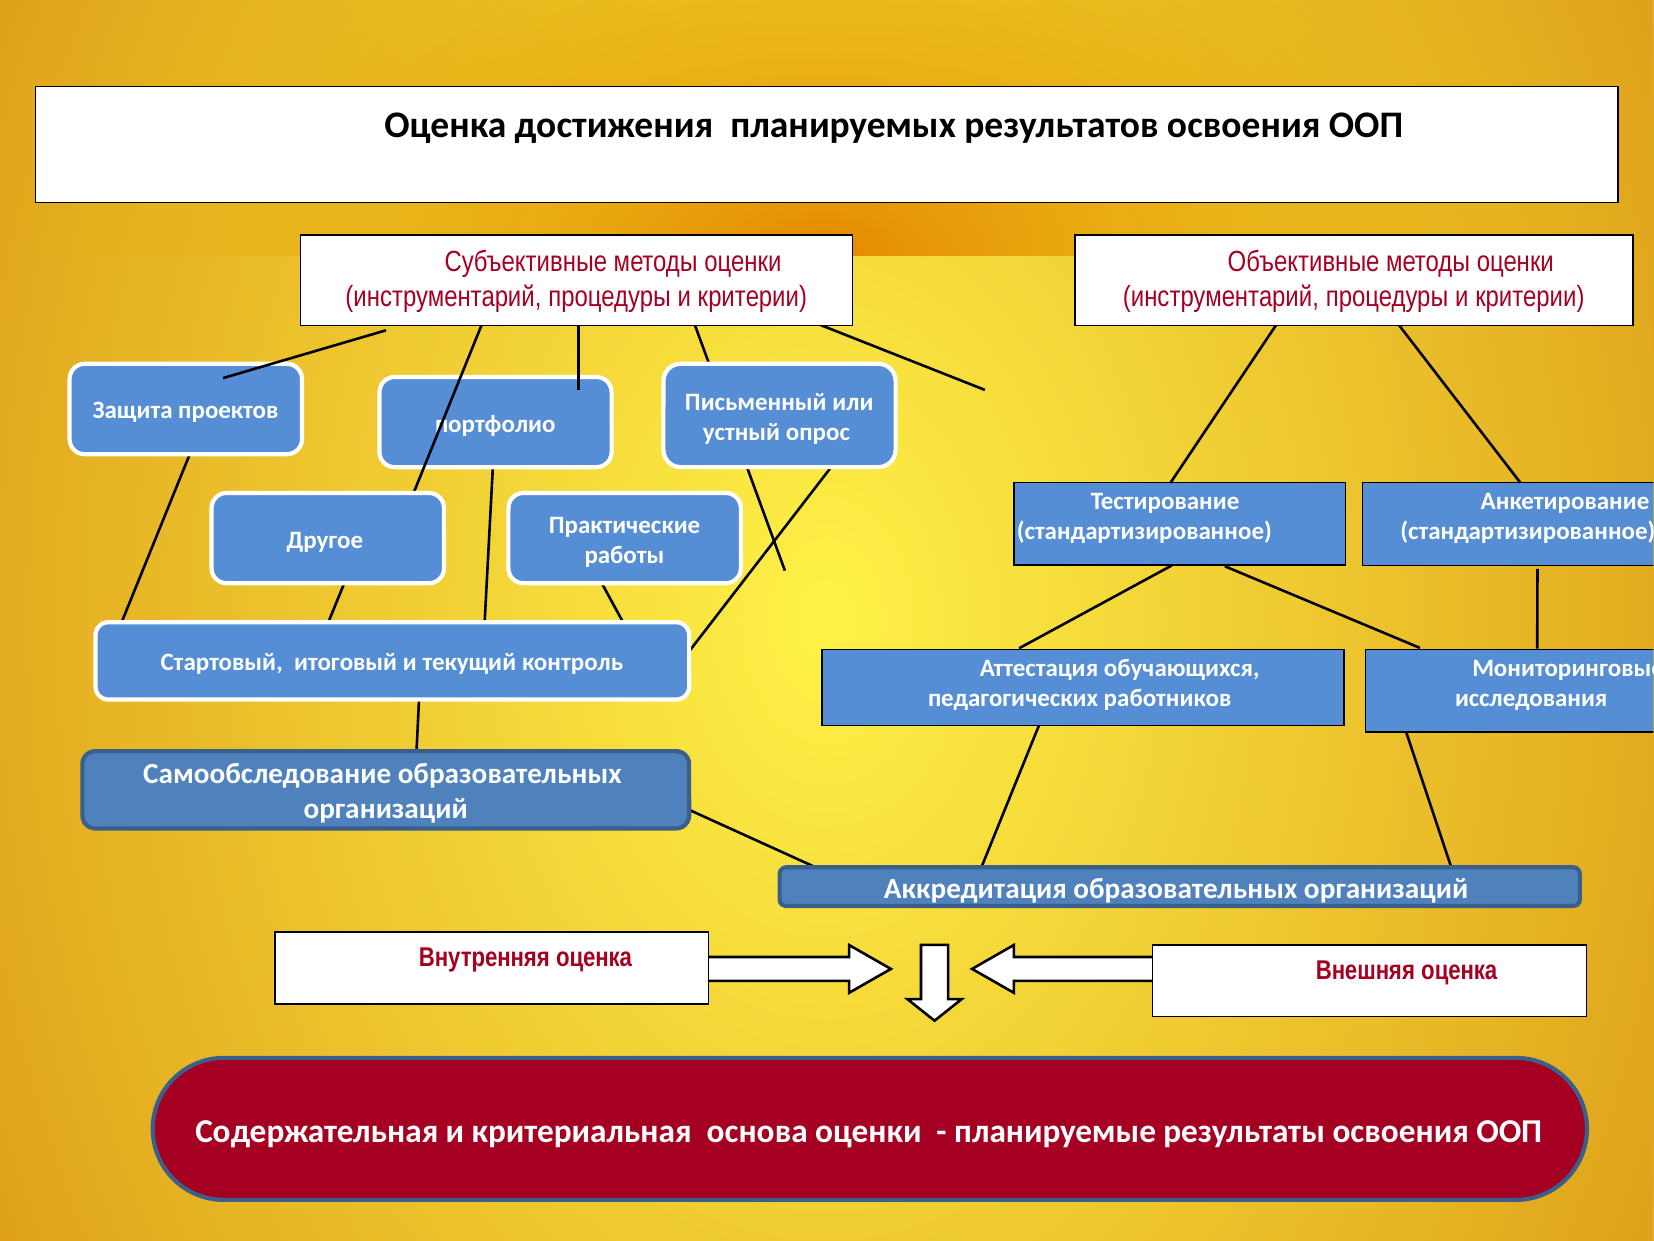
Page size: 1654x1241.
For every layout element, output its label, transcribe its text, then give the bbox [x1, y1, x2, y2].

text_box Мониторинговые исследования [1365, 649, 1654, 732]
text_box Письменный или устный опрос [663, 363, 896, 468]
text_box Аккредитация образовательных организаций [779, 867, 1580, 907]
text_box Субъективные методы оценки (инструментарий, процедуры и критерии) [300, 235, 853, 326]
text_box Содержательная и критериальная основа оценки - планируемые результаты освоения ООП [152, 1057, 1587, 1200]
text_box Внутренняя оценка [274, 932, 709, 1004]
text_box Внешняя оценка [1152, 945, 1587, 1017]
text_box [35, 86, 1619, 203]
text_box Тестирование (стандартизированное) [1013, 482, 1346, 566]
text_box Оценка достижения планируемых результатов освоения ООП [37, 92, 1654, 153]
text_box Другое [211, 492, 445, 584]
text_box портфолио [426, 376, 612, 468]
text_box портфолио [379, 376, 459, 468]
text_box Стартовый, итоговый и текущий контроль [95, 622, 690, 700]
text_box Практические работы [508, 492, 741, 584]
text_box [972, 945, 1152, 993]
text_box [907, 944, 962, 1021]
text_box Защита проектов [69, 363, 303, 455]
text_box Самообследование образовательных организаций [82, 751, 690, 829]
text_box Анкетирование (стандартизированное) [1362, 482, 1654, 566]
text_box Объективные методы оценки (инструментарий, процедуры и критерии) [1075, 235, 1633, 326]
text_box [709, 945, 891, 993]
text_box Аттестация обучающихся, педагогических работников [821, 649, 1344, 726]
